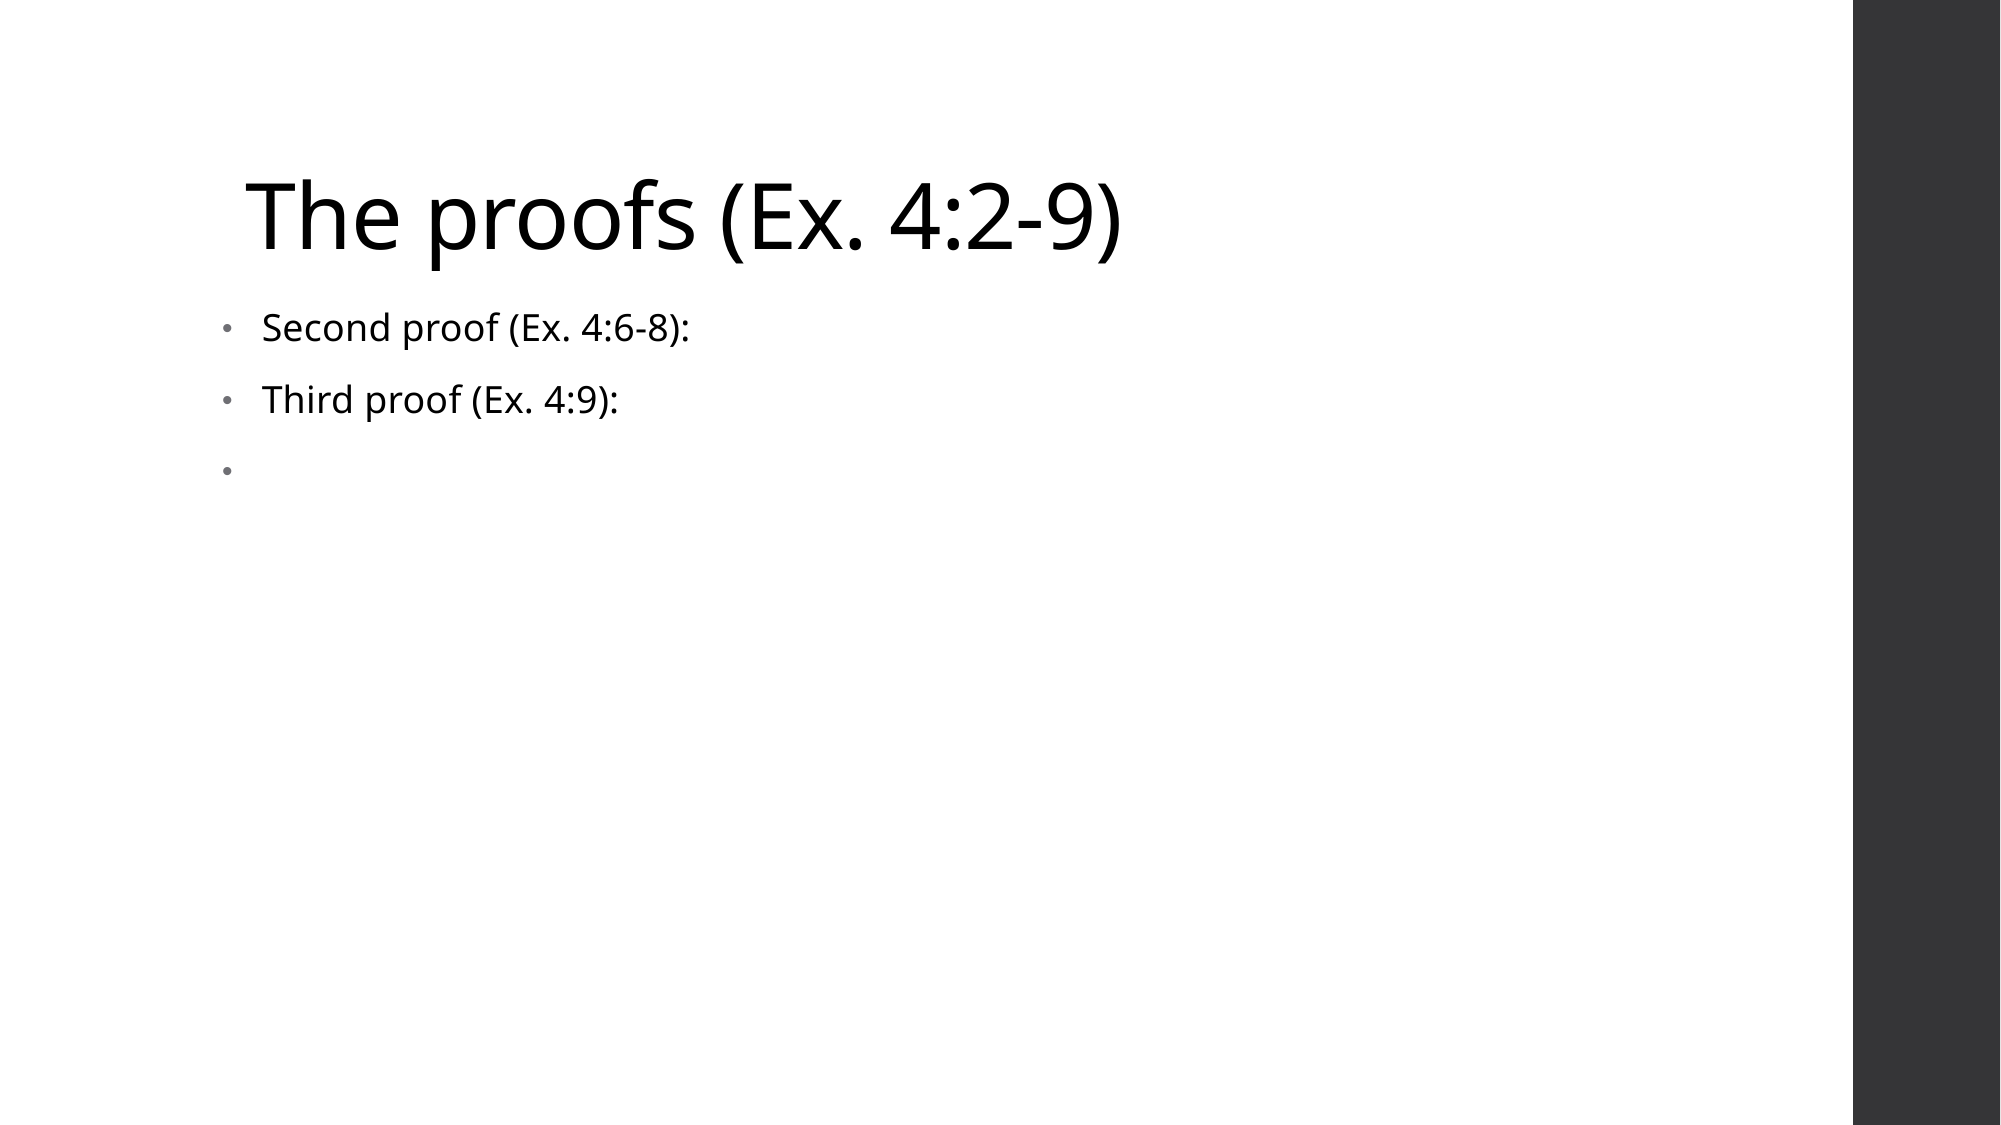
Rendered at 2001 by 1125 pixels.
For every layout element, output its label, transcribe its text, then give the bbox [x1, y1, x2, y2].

title The proofs (Ex. 4:2-9) [206, 60, 1797, 278]
list Second proof (Ex. 4:6-8): Third proof (Ex. 4:9): [206, 299, 1617, 1014]
